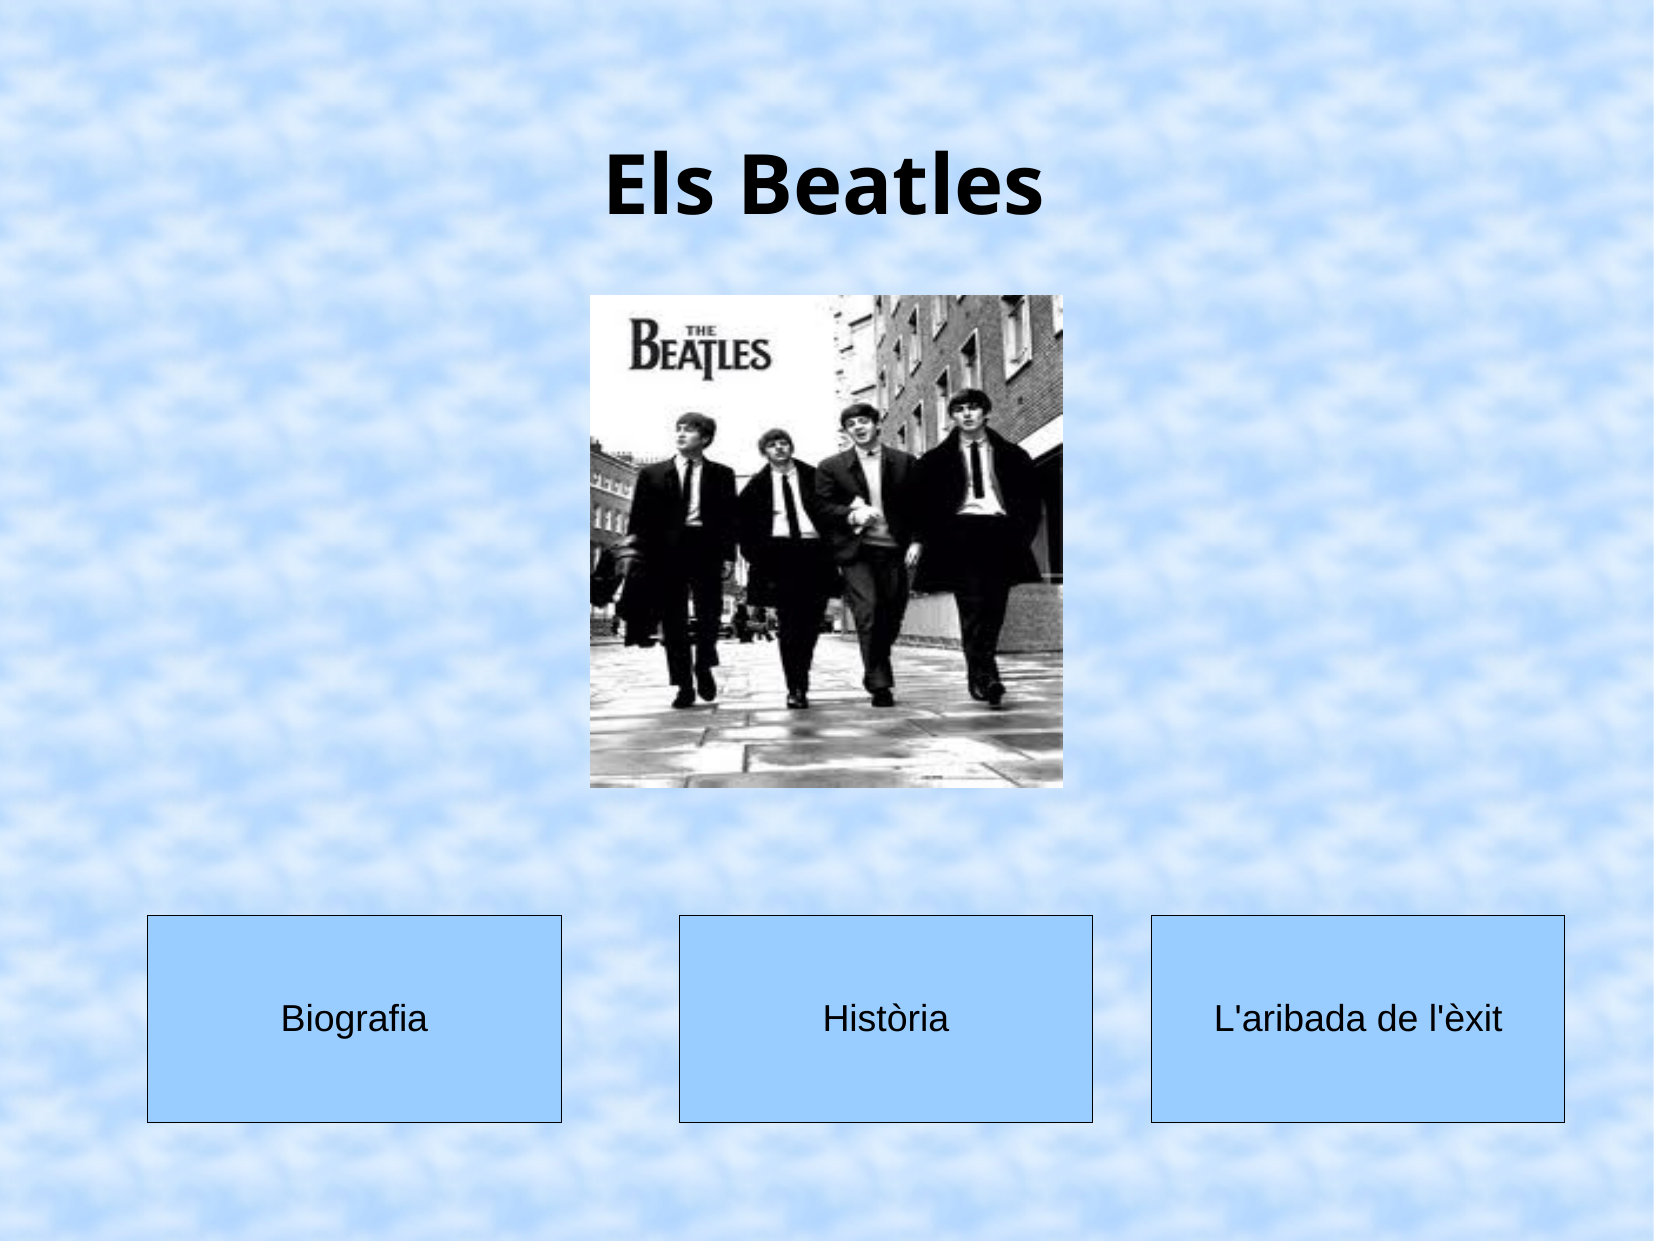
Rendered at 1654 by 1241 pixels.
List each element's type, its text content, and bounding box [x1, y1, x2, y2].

text_box Història [679, 915, 1093, 1123]
text_box L'aribada de l'èxit [1151, 915, 1565, 1123]
text_box Els Beatles [587, 118, 1063, 249]
picture [0, 0, 1654, 1241]
text_box Biografia [147, 915, 562, 1123]
